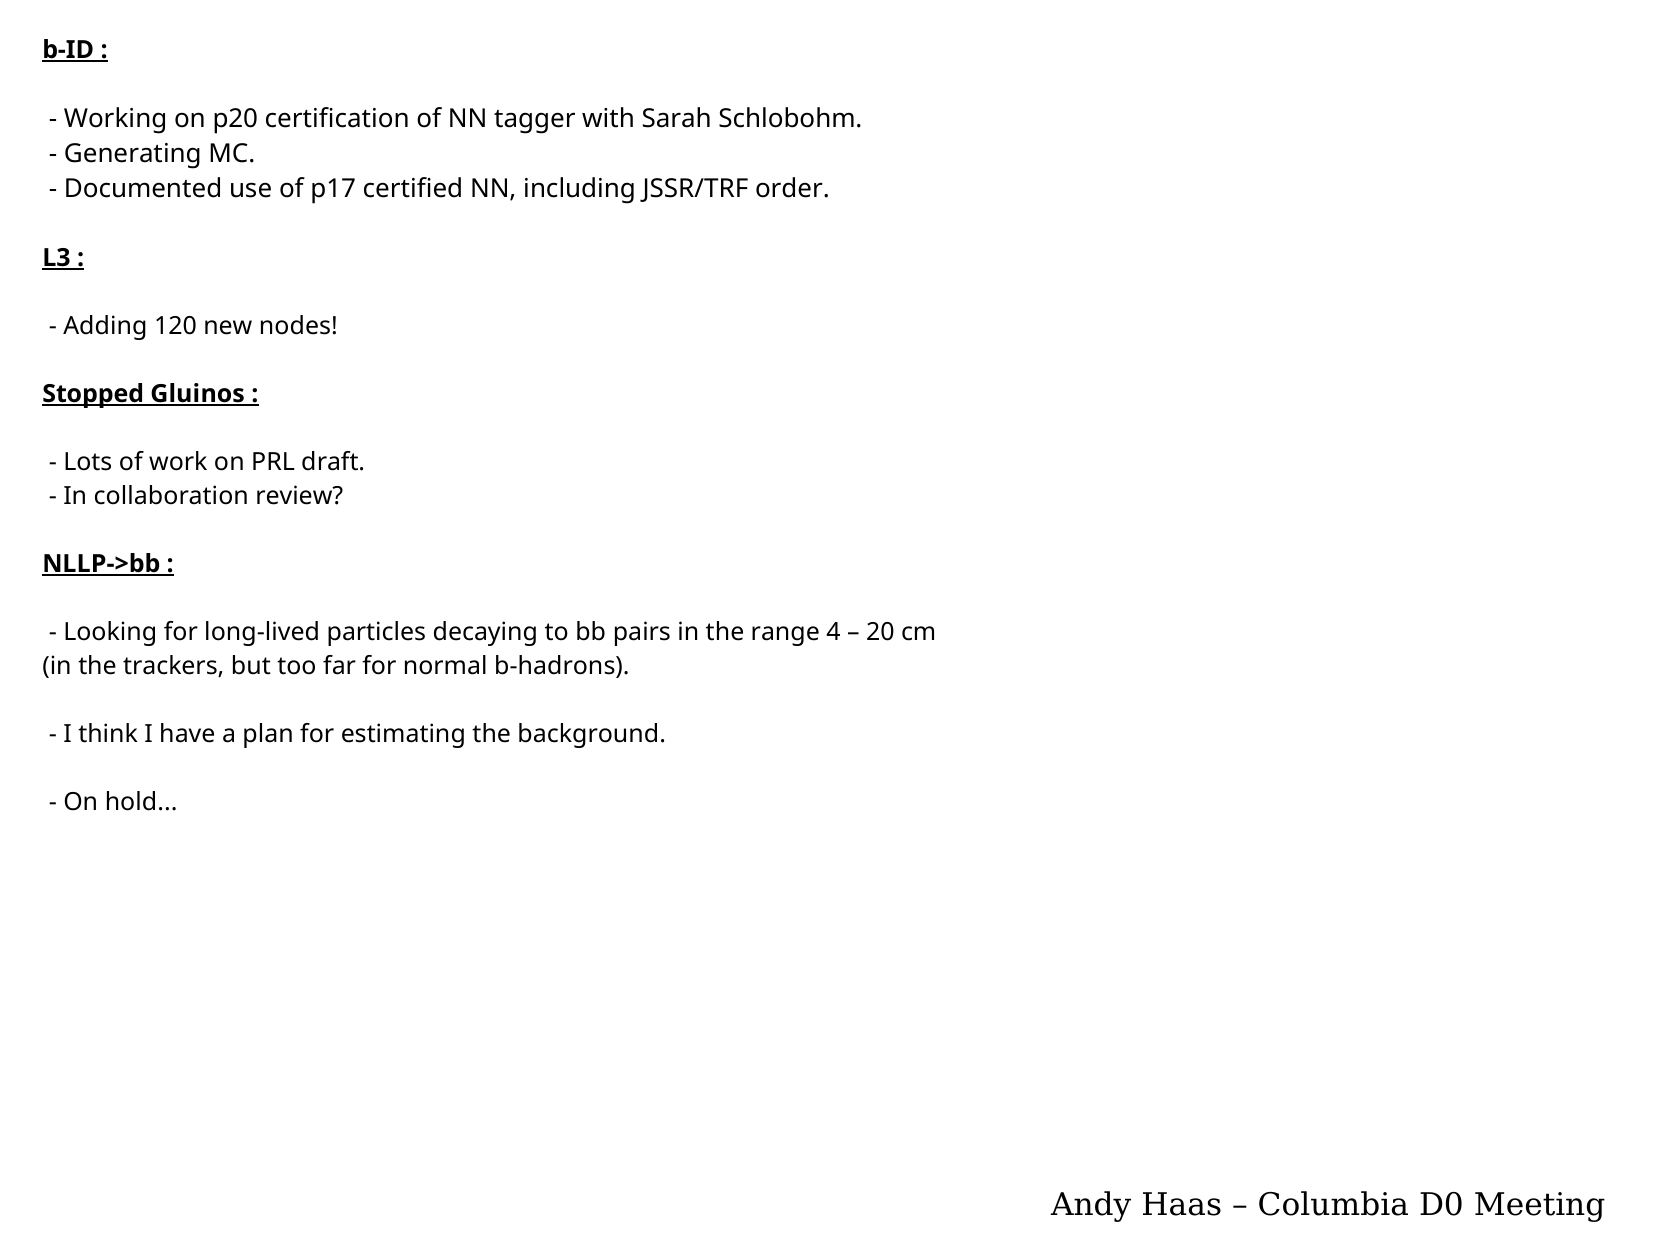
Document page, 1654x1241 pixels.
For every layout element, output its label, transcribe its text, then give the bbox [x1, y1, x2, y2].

text_box b-ID : - Working on p20 certification of NN tagger with Sarah Schlobohm. - Generating MC. - Documented use of p17 certified NN, including JSSR/TRF order. L3 : - Adding 120 new nodes! Stopped Gluinos : - Lots of work on PRL draft. - In collaboration review? NLLP->bb : - Looking for long-lived particles decaying to bb pairs in the range 4 – 20 cm (in the trackers, but too far for normal b-hadrons). - I think I have a plan for estimating the background. - On hold... [42, 31, 949, 1209]
